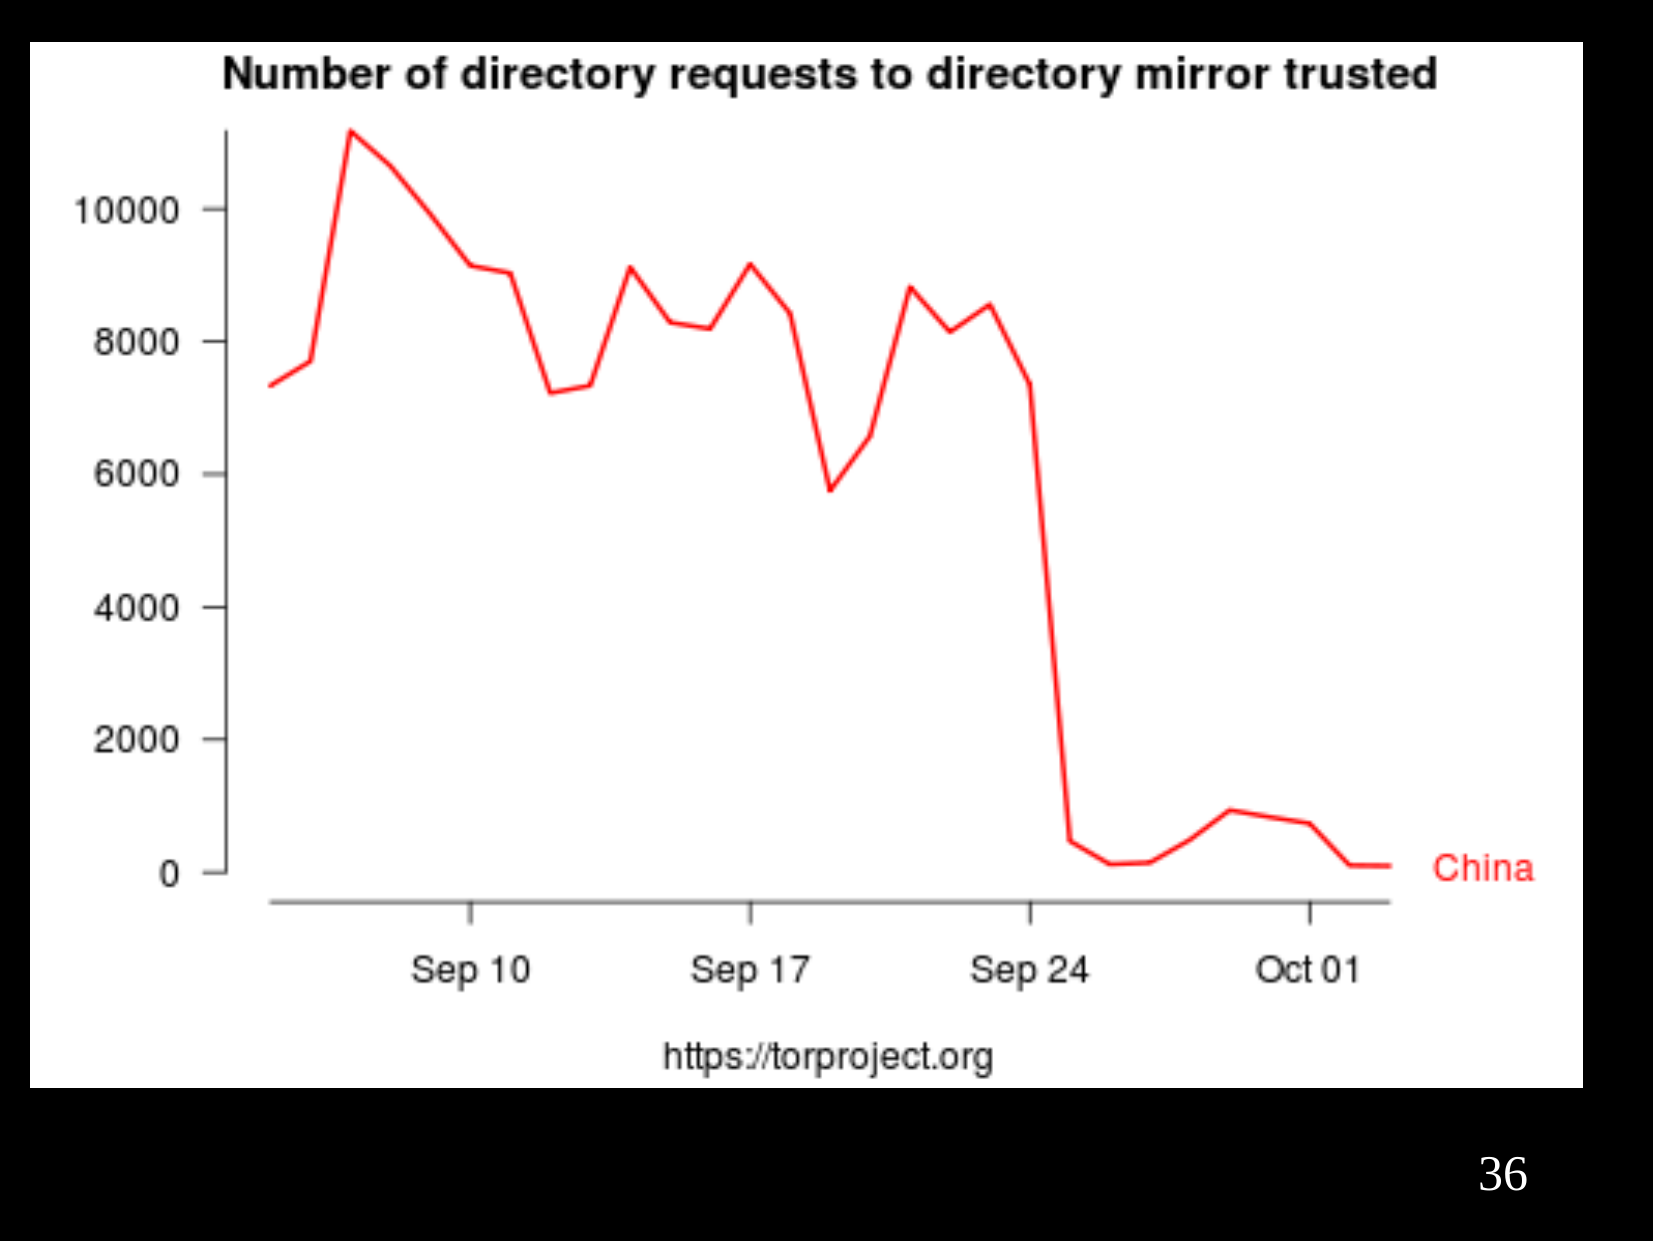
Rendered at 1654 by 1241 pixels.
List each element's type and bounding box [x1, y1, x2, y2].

picture [30, 42, 1583, 1088]
